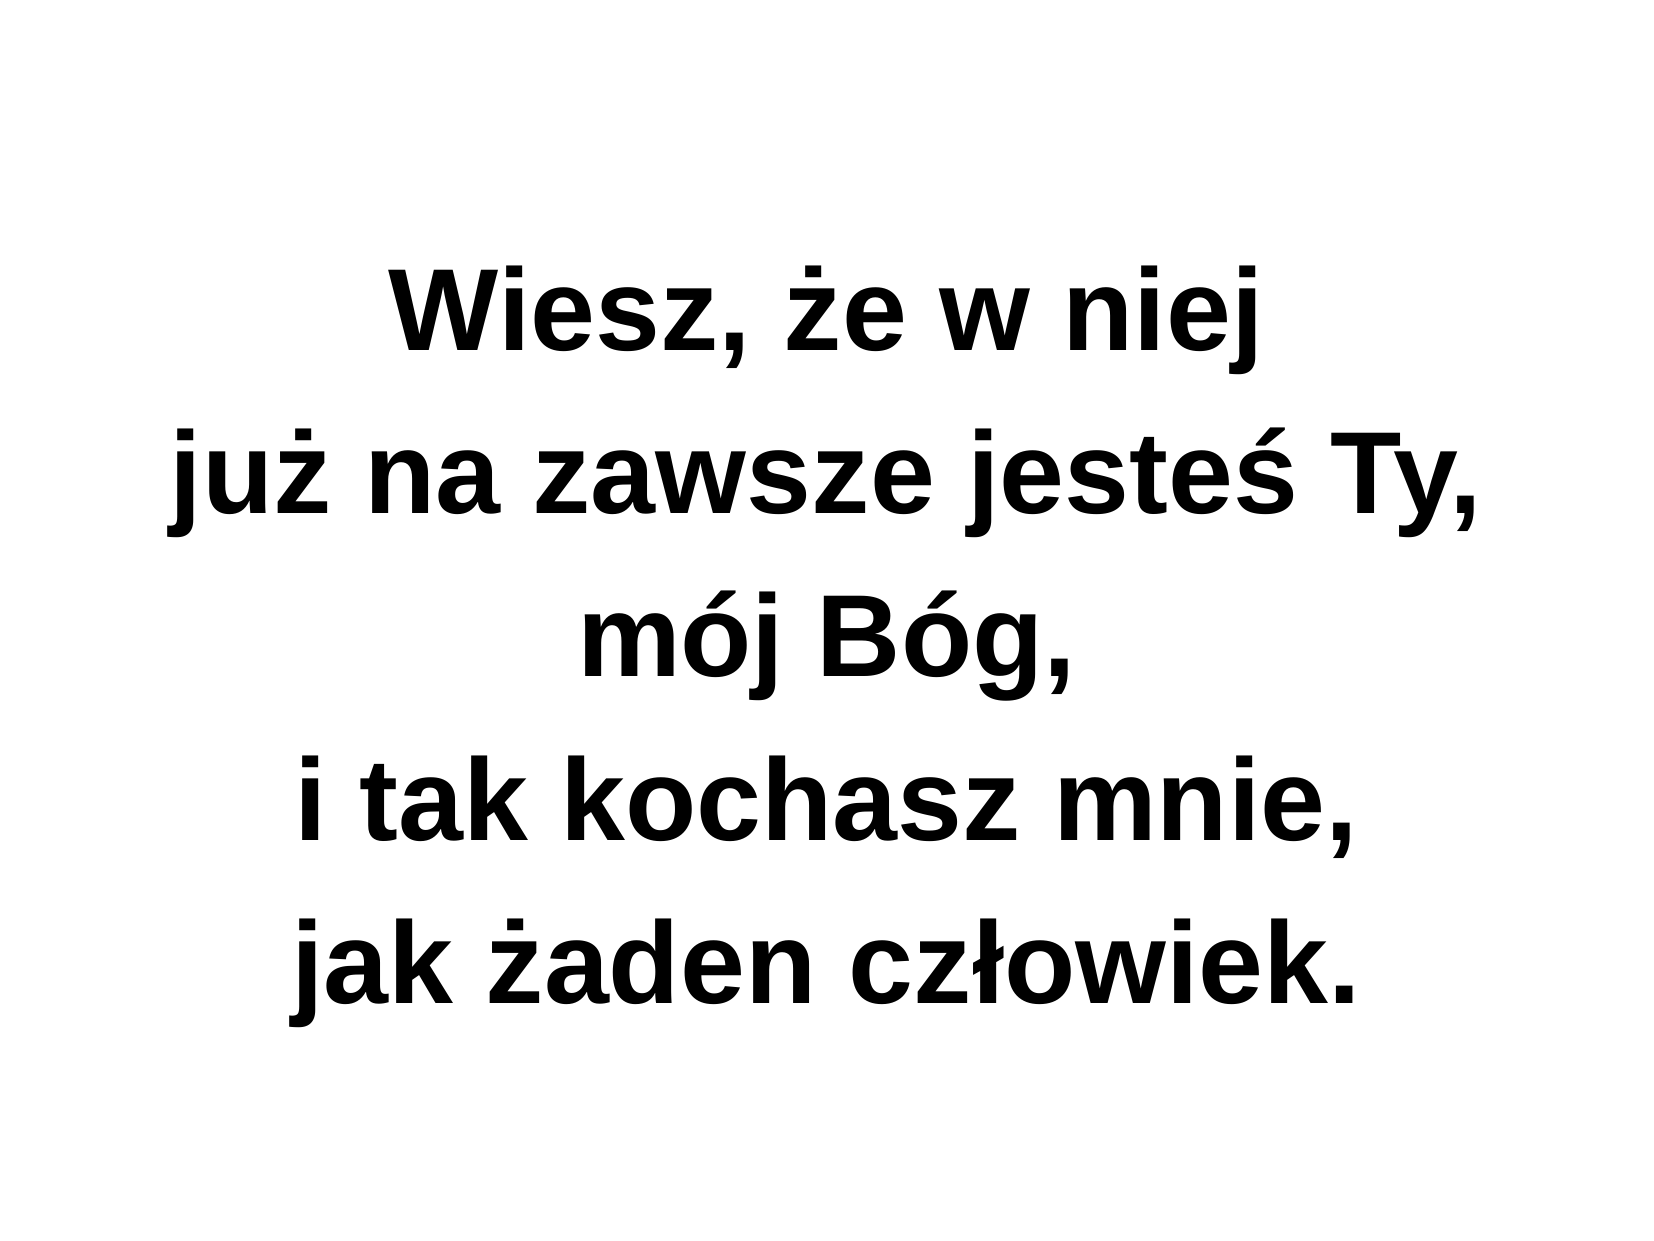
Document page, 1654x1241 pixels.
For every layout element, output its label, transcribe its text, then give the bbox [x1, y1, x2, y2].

subtitle Wiesz, że w niej już na zawsze jesteś Ty, mój Bóg, i tak kochasz mnie, jak żaden człowiek. [0, 0, 1654, 1241]
